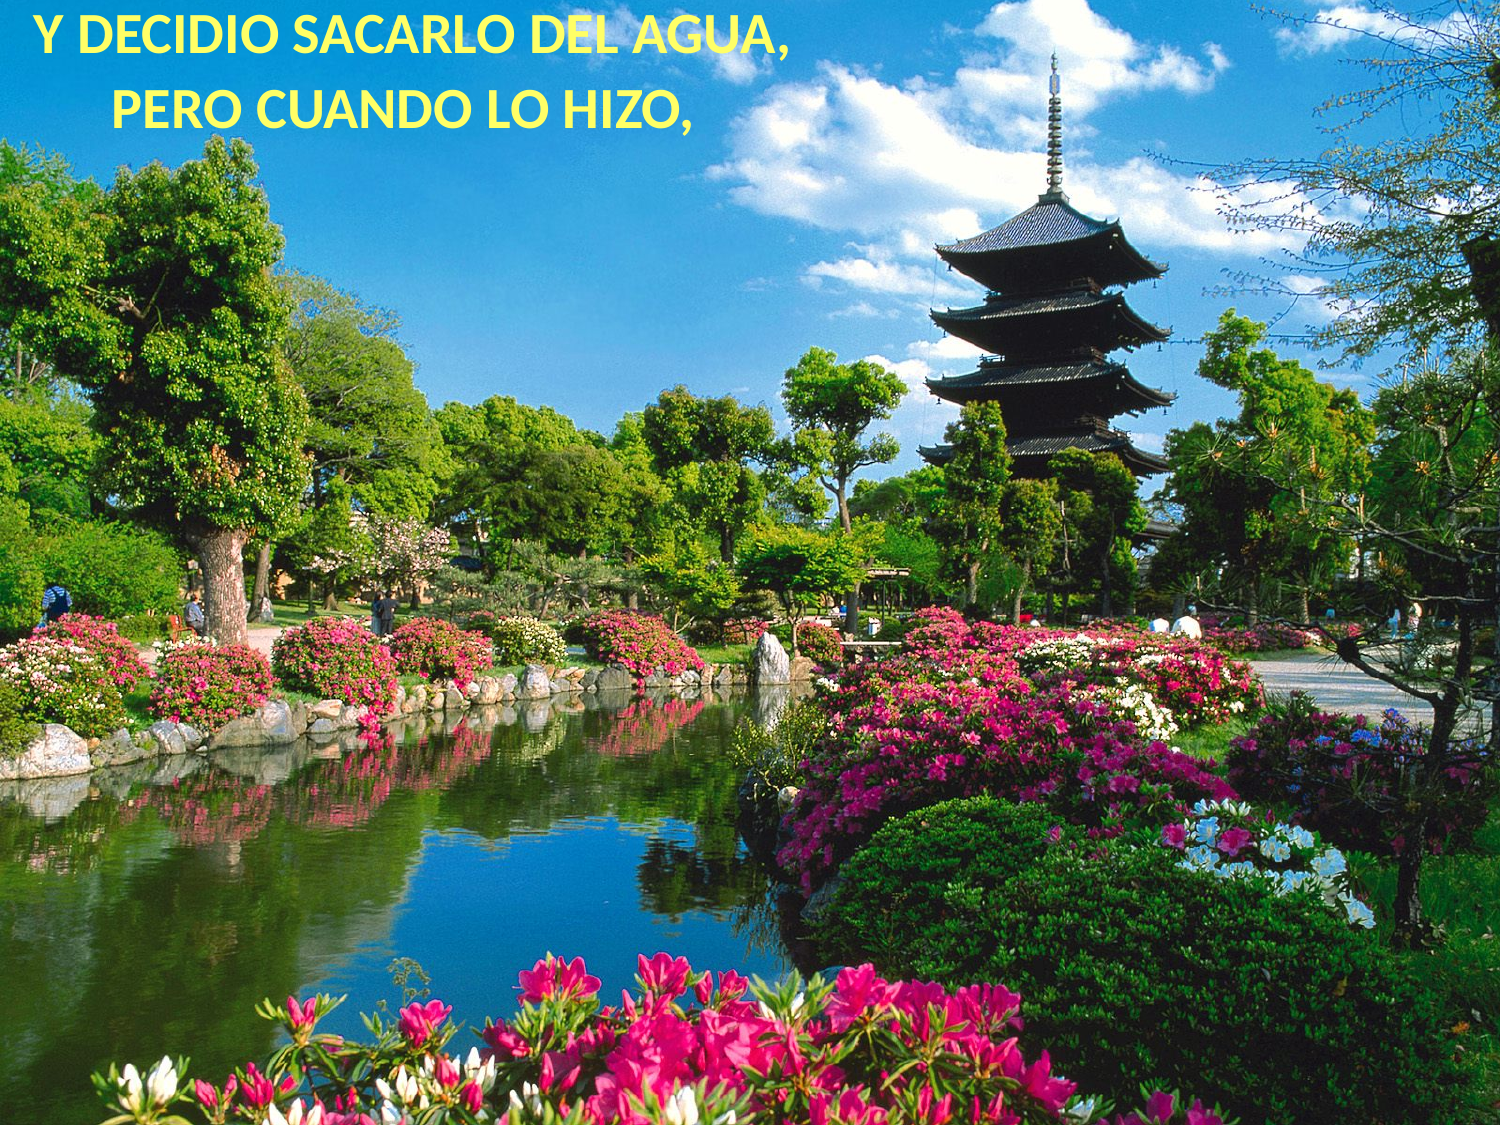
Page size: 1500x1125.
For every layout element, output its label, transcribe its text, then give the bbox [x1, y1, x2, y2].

text_box Y DECIDIO SACARLO DEL AGUA, PERO CUANDO LO HIZO, [0, 0, 807, 249]
picture [0, 0, 1500, 1125]
